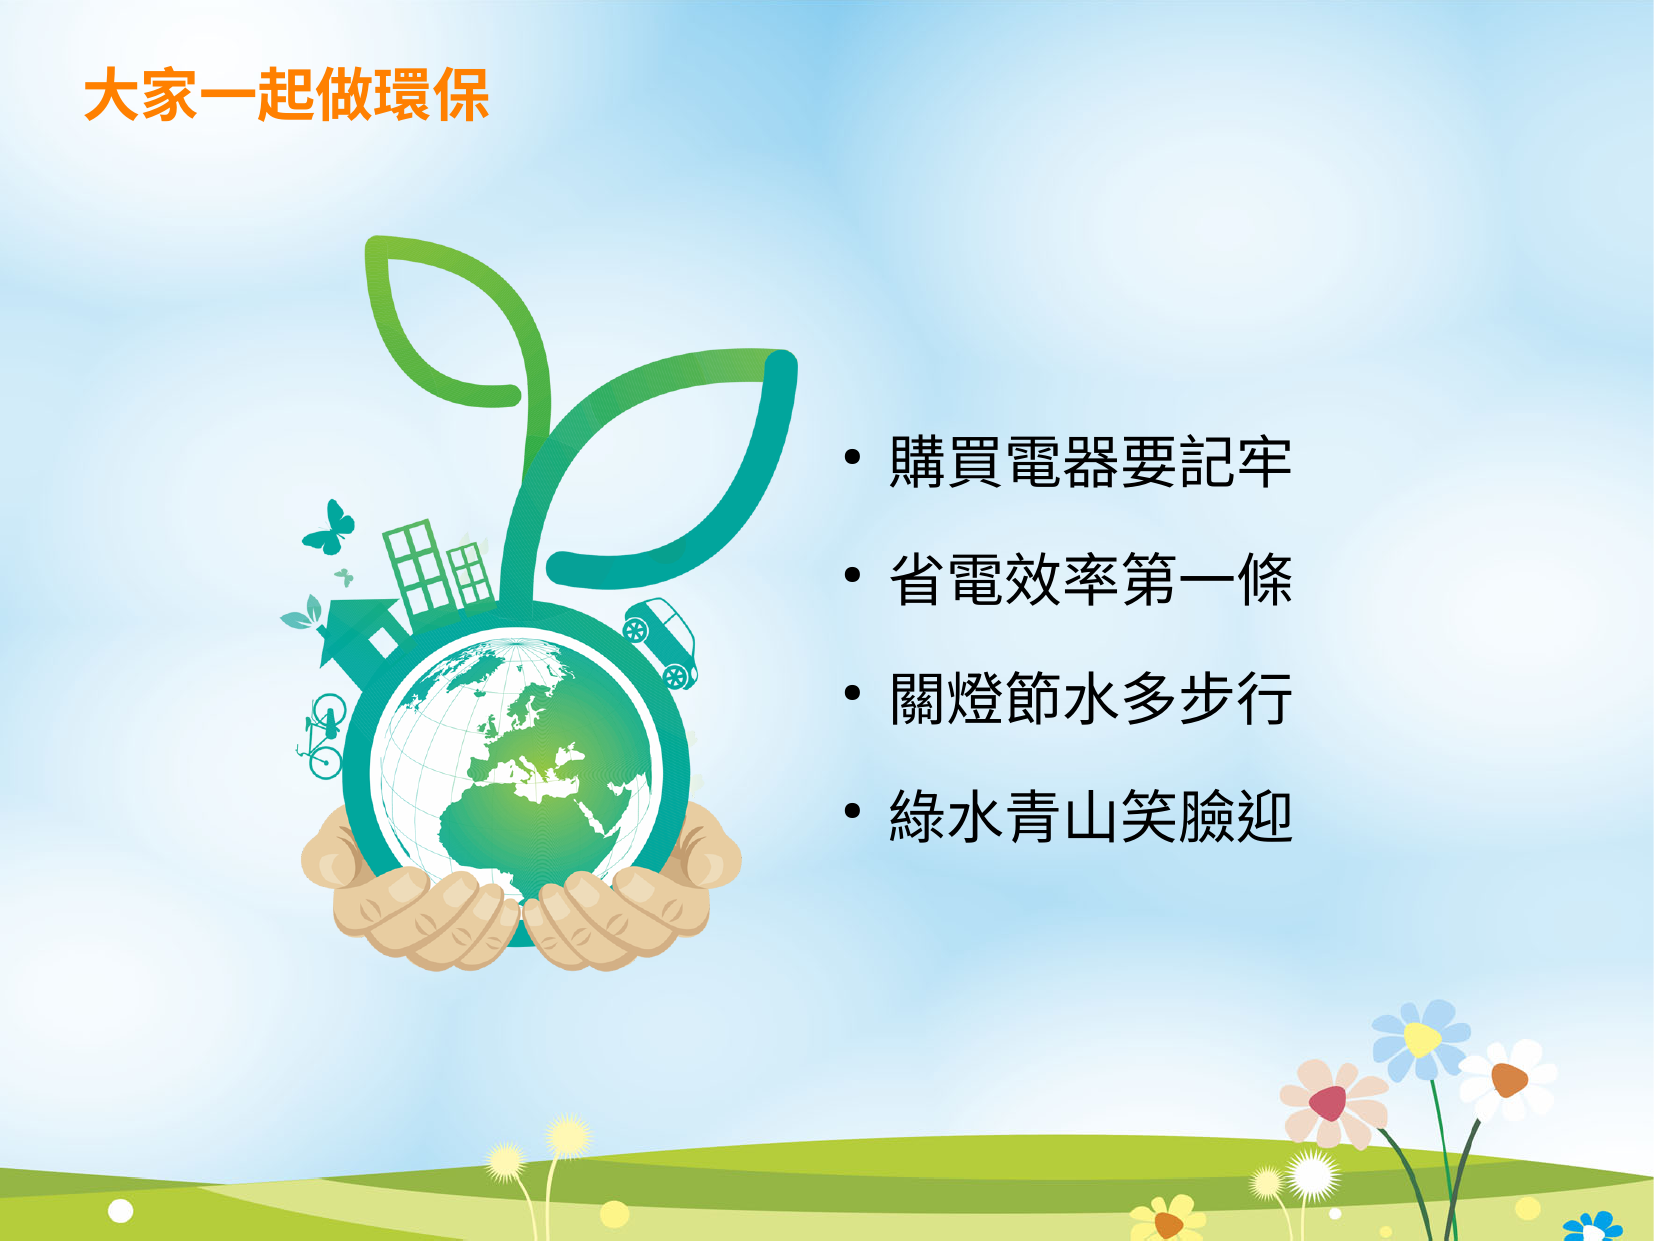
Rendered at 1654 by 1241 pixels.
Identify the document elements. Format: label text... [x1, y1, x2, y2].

title 大家一起做環保 [82, 49, 1571, 257]
list 購買電器要記牢 省電效率第一條 關燈節水多步行 綠水青山笑臉迎 [826, 295, 1506, 857]
picture [0, 0, 1654, 1241]
